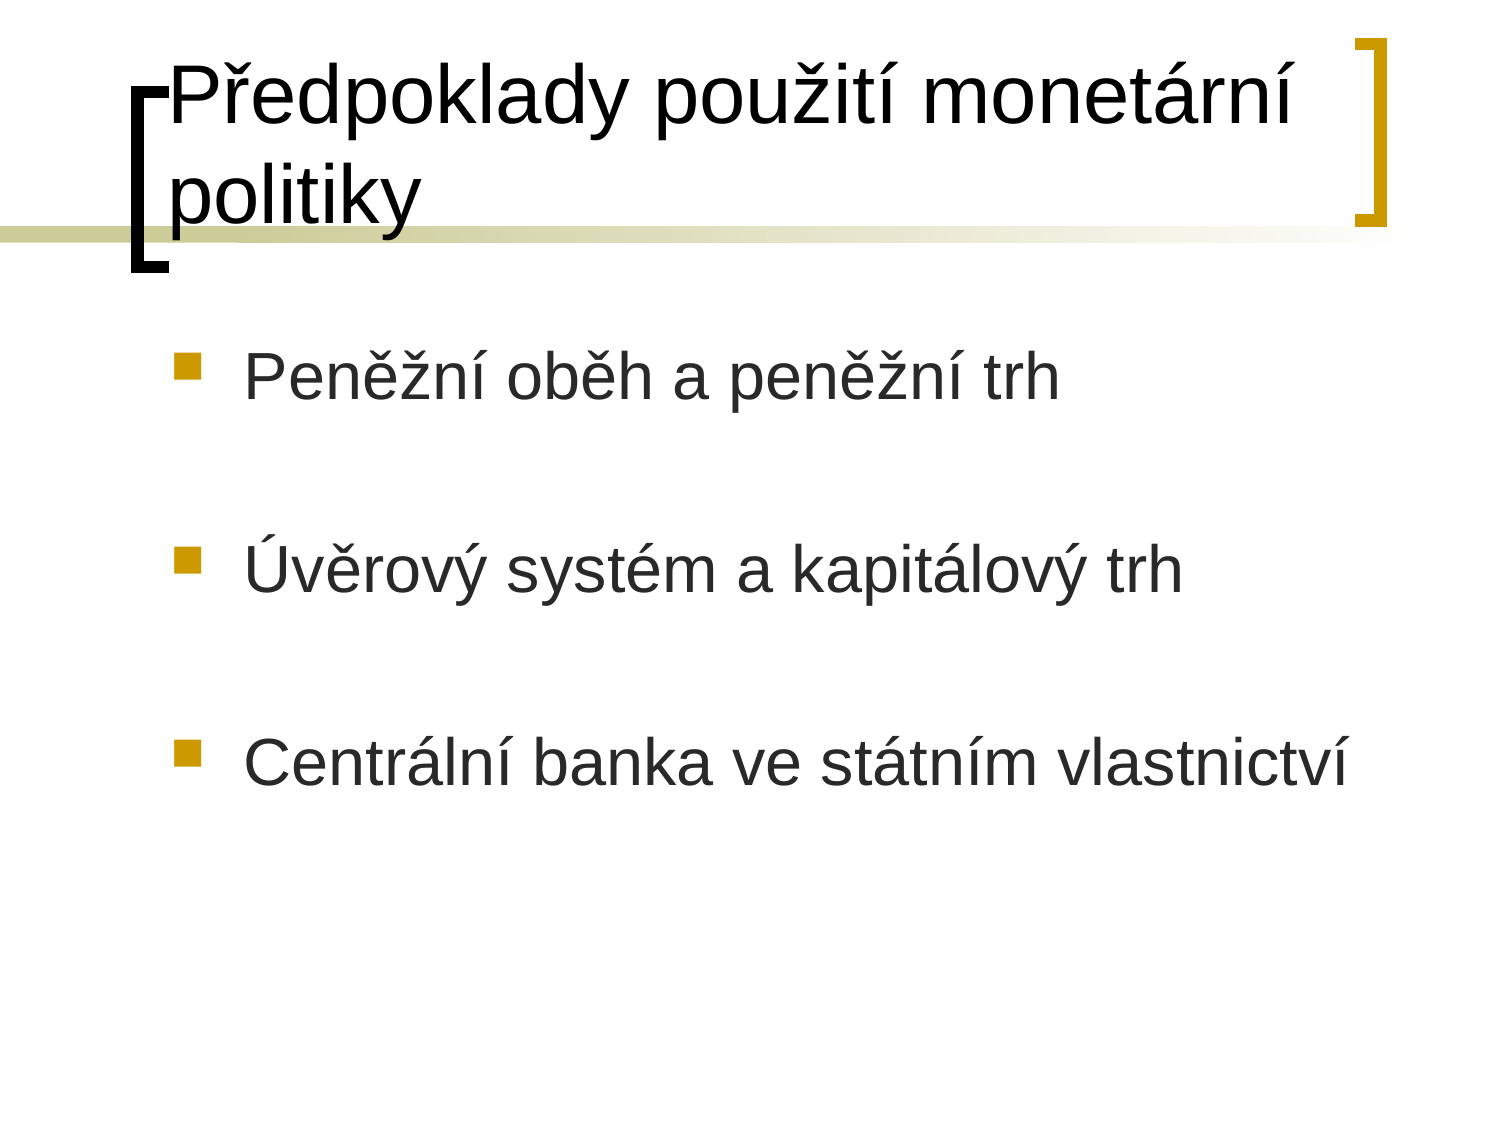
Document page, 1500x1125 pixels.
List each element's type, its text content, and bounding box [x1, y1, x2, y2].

title Předpoklady použití monetární politiky [152, 15, 1328, 248]
list Peněžní oběh a peněžní trh Úvěrový systém a kapitálový trh Centrální banka ve státním vlastnictví [155, 324, 1413, 1001]
